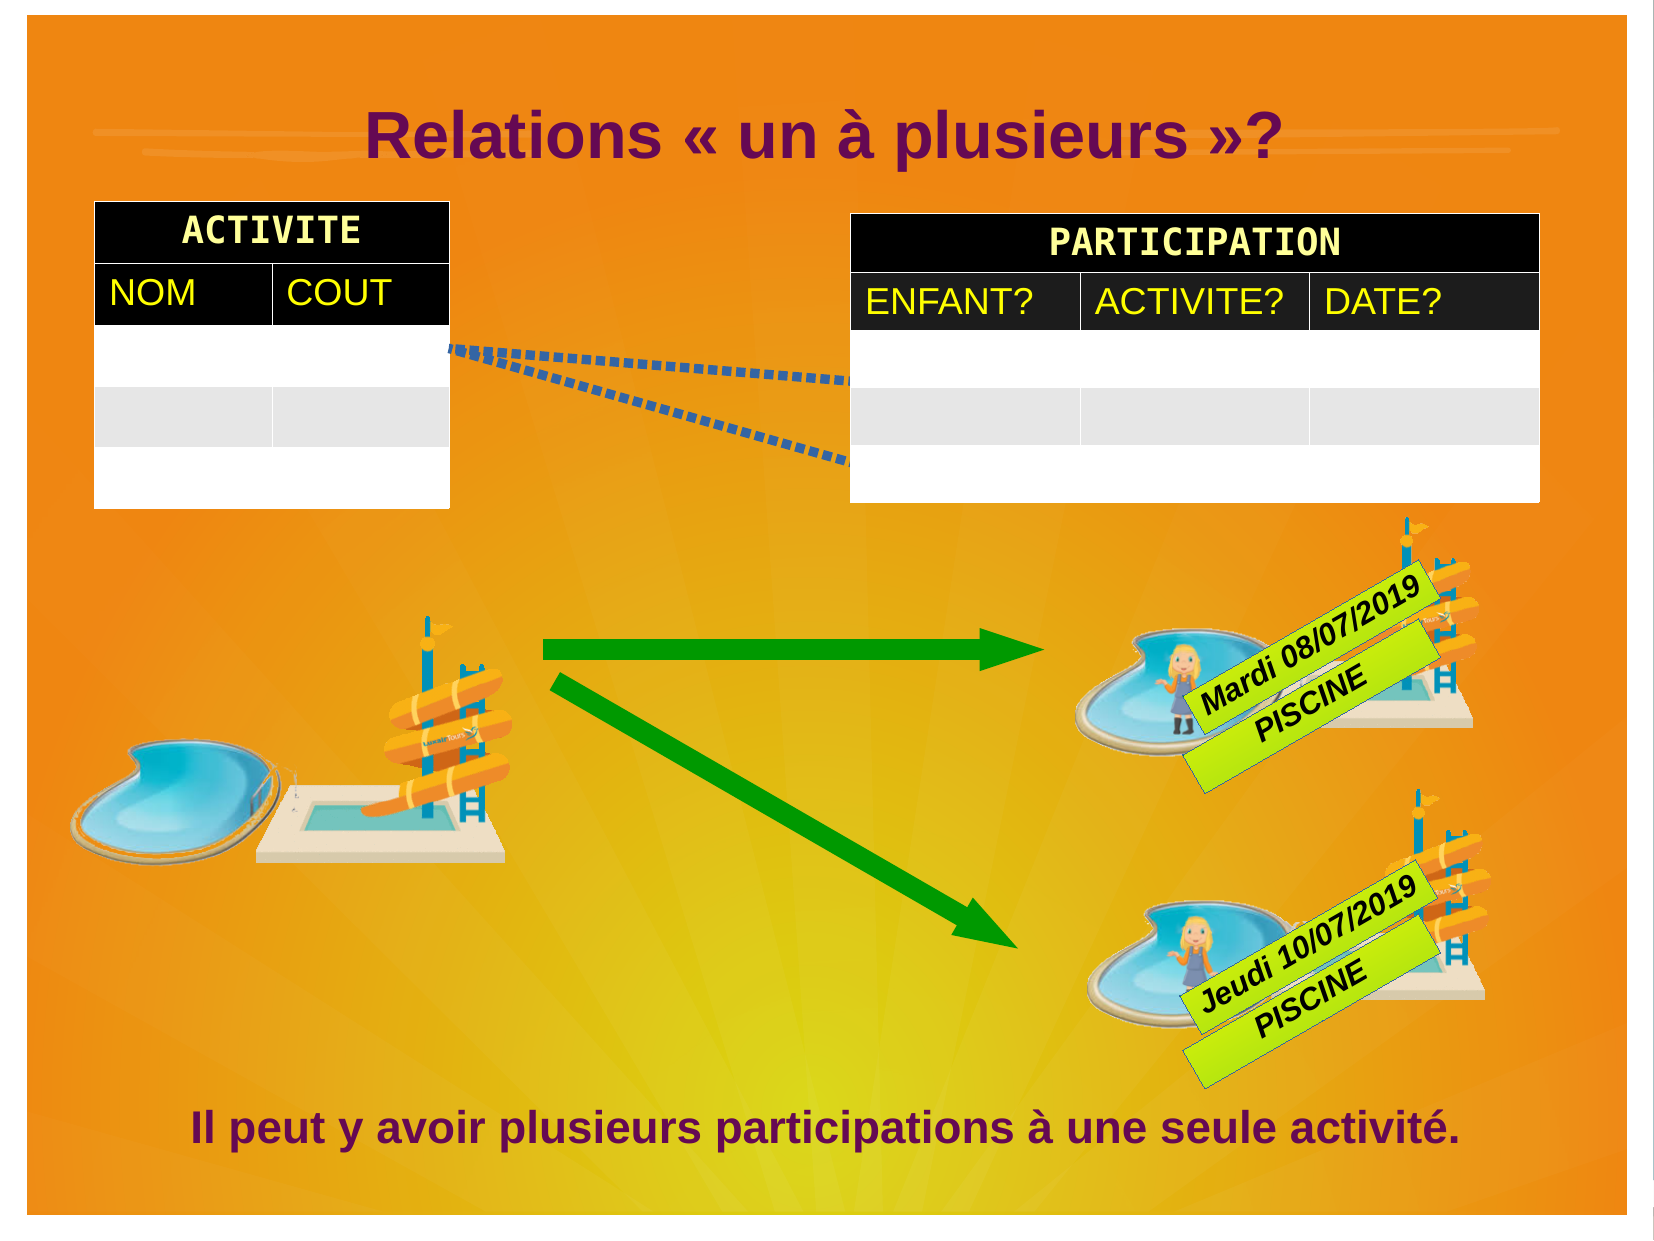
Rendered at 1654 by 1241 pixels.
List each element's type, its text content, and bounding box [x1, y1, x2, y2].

text_box Mardi 08/07/2019 [1182, 559, 1441, 735]
table_cell [1504, 446, 1539, 502]
table_cell [1081, 331, 1309, 387]
table_header ACTIVITE [95, 202, 449, 263]
table_cell [95, 387, 272, 447]
text_box Relations « un à plusieurs »? [577, 70, 1074, 201]
table_cell [95, 326, 272, 386]
table_cell [1081, 388, 1309, 445]
table_cell [1310, 388, 1539, 445]
table_cell [95, 448, 272, 508]
table_cell [1310, 331, 1539, 387]
table_cell [851, 331, 1080, 387]
text_box Jeudi 10/07/2019 [1179, 859, 1438, 1035]
table_cell [273, 387, 449, 447]
table_cell [851, 446, 1080, 502]
table_cell [273, 448, 449, 507]
table_cell [851, 388, 1080, 445]
table_cell ENFANT? [851, 273, 1080, 330]
table_cell DATE? [1310, 273, 1539, 330]
table_cell ACTIVITE? [1081, 273, 1309, 330]
table_cell COUT [273, 264, 449, 325]
picture [70, 507, 542, 979]
table_cell NOM [95, 264, 272, 325]
picture [1072, 424, 1516, 1099]
text_box PISCINE [1182, 618, 1441, 794]
table_cell [273, 326, 449, 386]
text_box PISCINE [1182, 913, 1441, 1089]
table_header PARTICIPATION [851, 214, 1539, 272]
table_cell [1081, 446, 1231, 502]
text_box Il peut y avoir plusieurs participations à une seule activité. [578, 1062, 1075, 1193]
